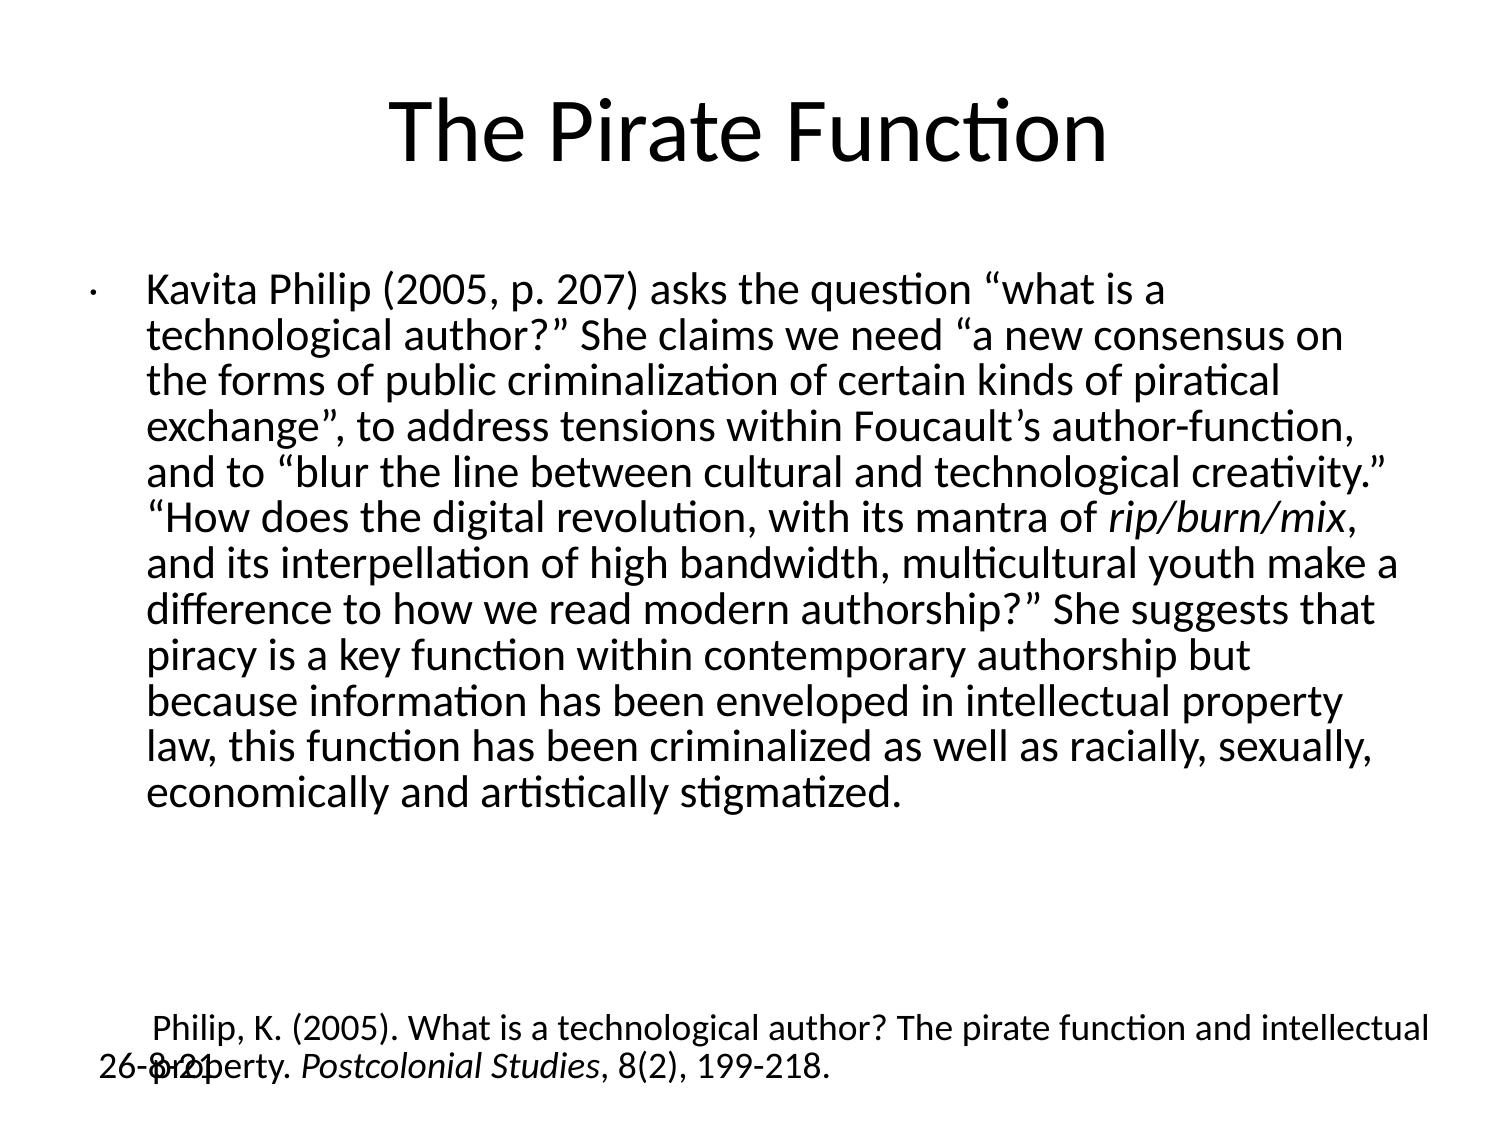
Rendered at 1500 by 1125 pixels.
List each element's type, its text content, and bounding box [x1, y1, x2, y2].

list Kavita Philip (2005, p. 207) asks the question “what is a technological author?” She claims we need “a new consensus on the forms of public criminalization of certain kinds of piratical exchange”, to address tensions within Foucault’s author-function, and to “blur the line between cultural and technological creativity.” “How does the digital revolution, with its mantra of rip/burn/mix, and its interpellation of high bandwidth, multicultural youth make a difference to how we read modern authorship?” She suggests that piracy is a key function within contemporary authorship but because information has been enveloped in intellectual property law, this function has been criminalized as well as racially, sexually, economically and artistically stigmatized. [75, 262, 1425, 1005]
title The Pirate Function [75, 45, 1425, 233]
text_box Philip, K. (2005). What is a technological author? The pirate function and intellectual property. Postcolonial Studies, 8(2), 199-218. [137, 1004, 1460, 1111]
